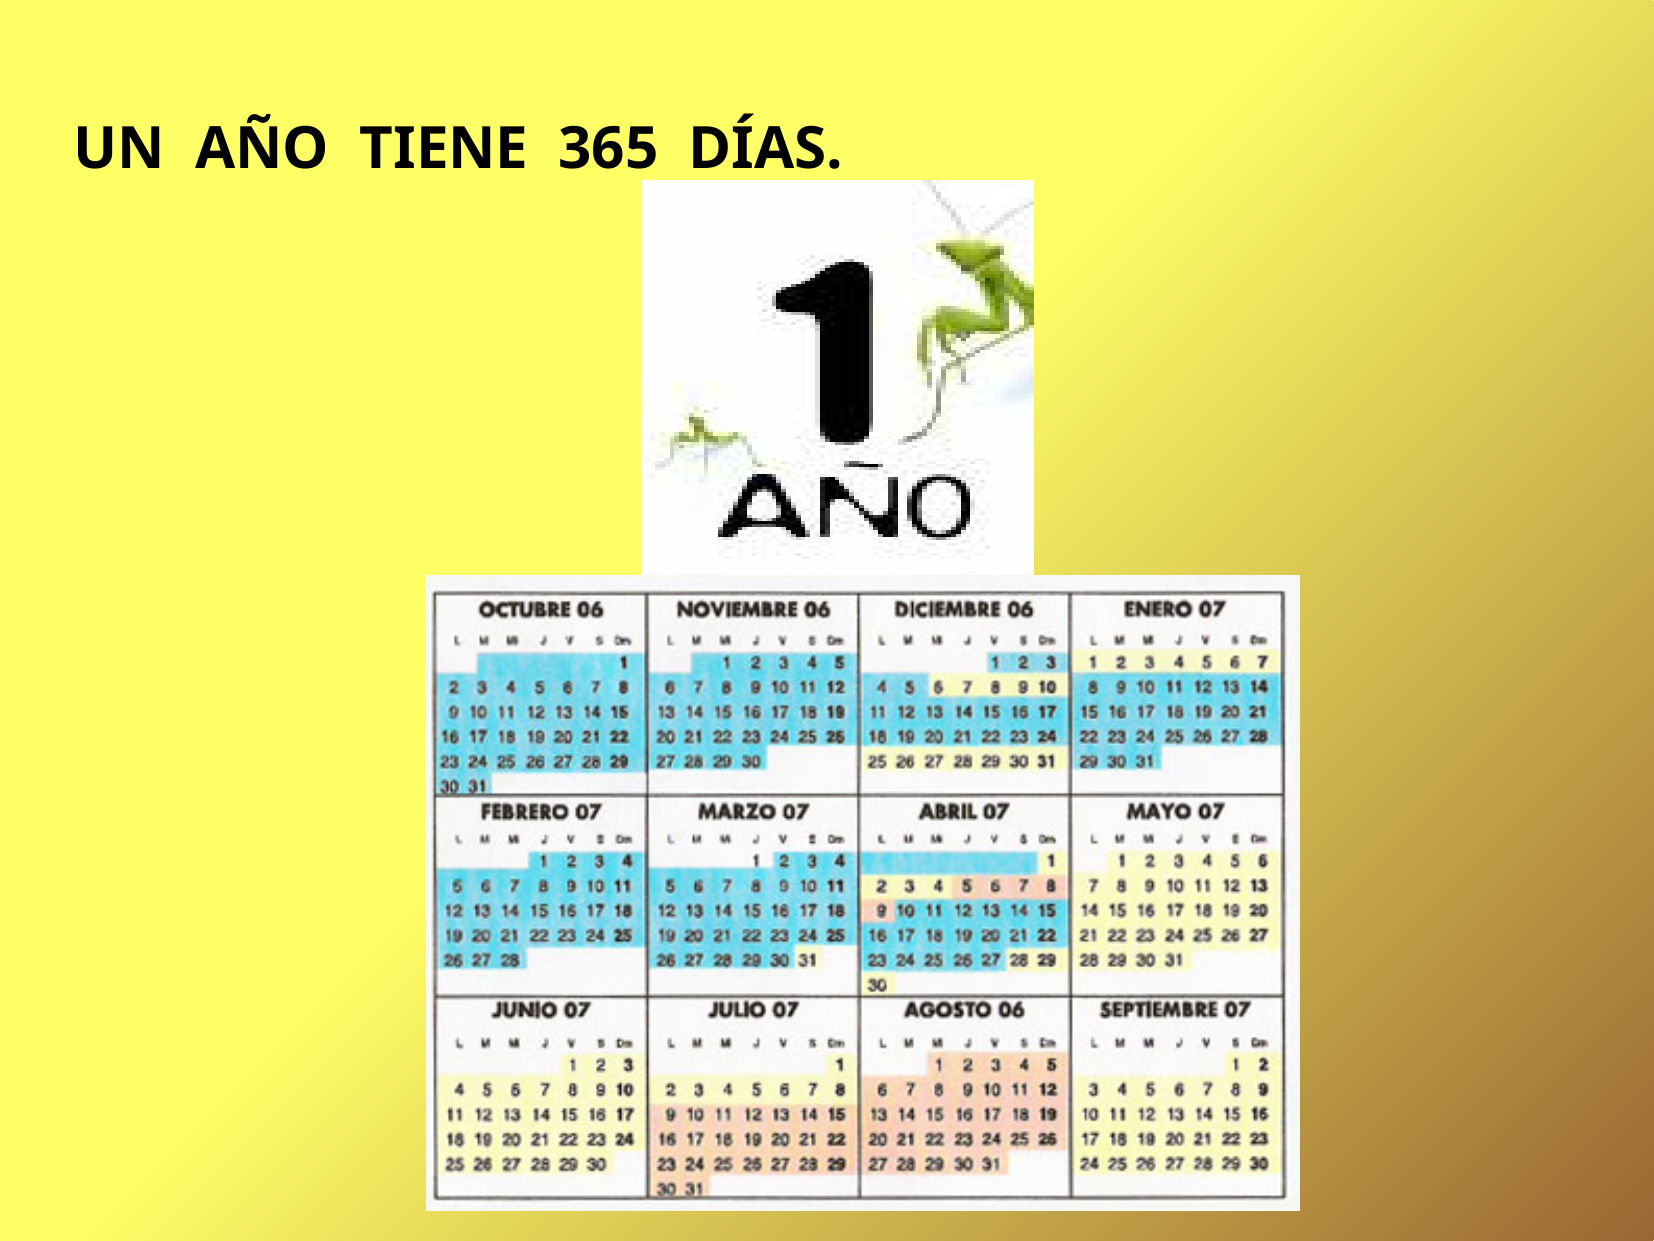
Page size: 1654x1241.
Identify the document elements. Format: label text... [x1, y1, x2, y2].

text_box UN AÑO TIENE 365 DÍAS. [59, 59, 1625, 156]
picture [426, 180, 1300, 1211]
